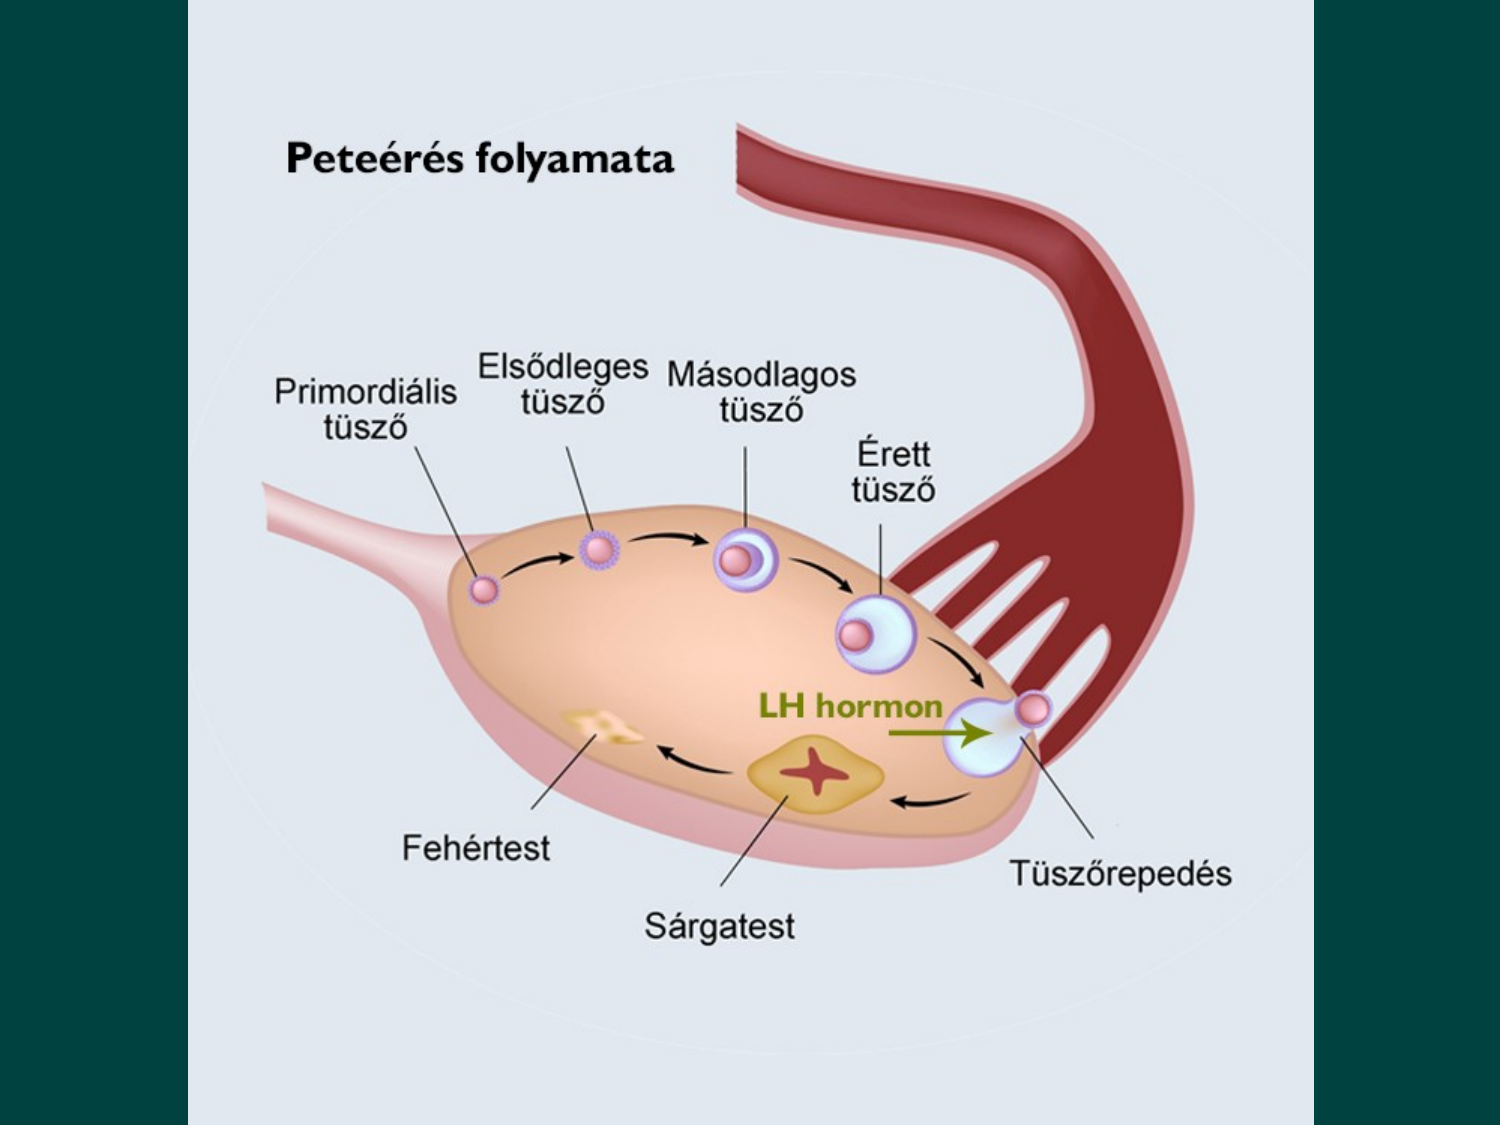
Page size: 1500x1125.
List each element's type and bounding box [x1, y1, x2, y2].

picture [188, 0, 1314, 1125]
